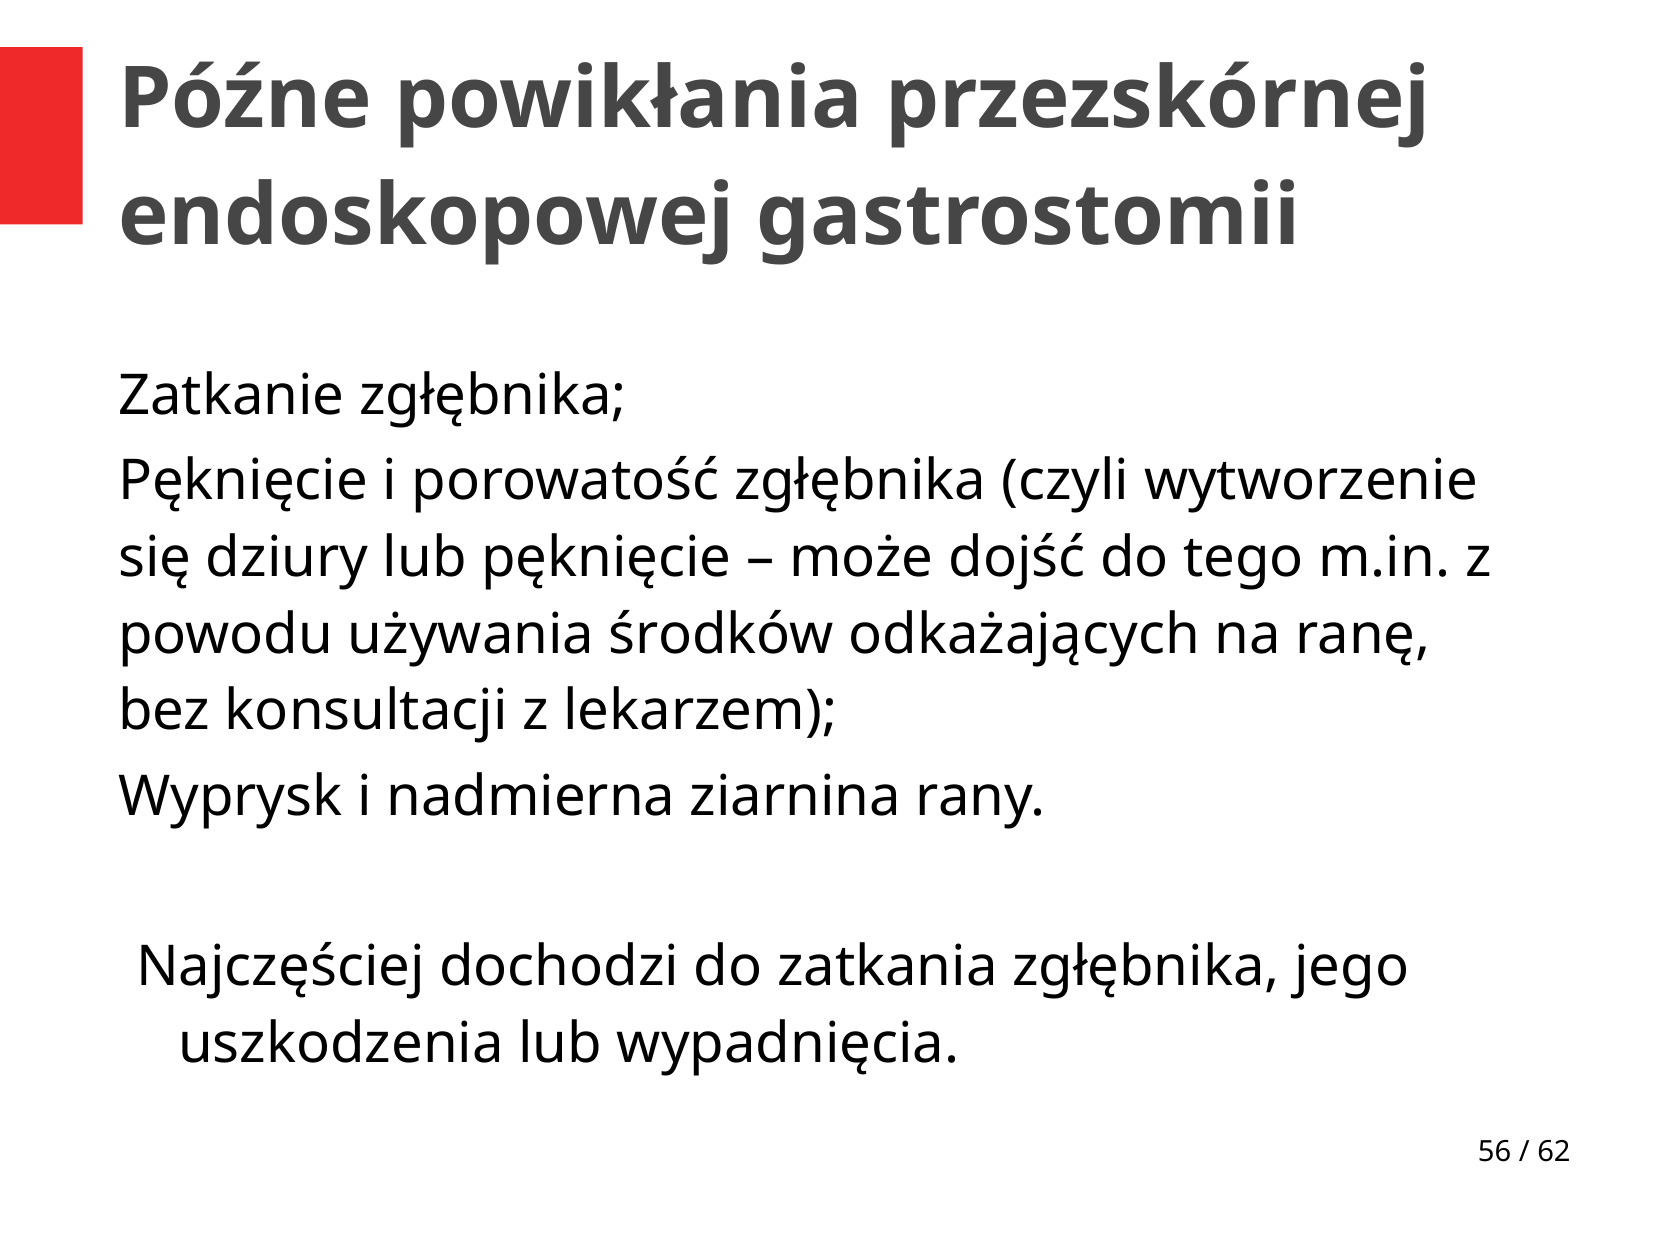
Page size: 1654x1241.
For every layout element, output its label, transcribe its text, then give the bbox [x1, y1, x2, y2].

title Późne powikłania przezskórnej endoskopowej gastrostomii [118, 21, 1571, 285]
list Zatkanie zgłębnika; Pęknięcie i porowatość zgłębnika (czyli wytworzenie się dziury lub pęknięcie – może dojść do tego m.in. z powodu używania środków odkażających na ranę, bez konsultacji z lekarzem); Wyprysk i nadmierna ziarnina rany. Najczęściej dochodzi do zatkania zgłębnika, jego uszkodzenia lub wypadnięcia. [118, 354, 1536, 993]
